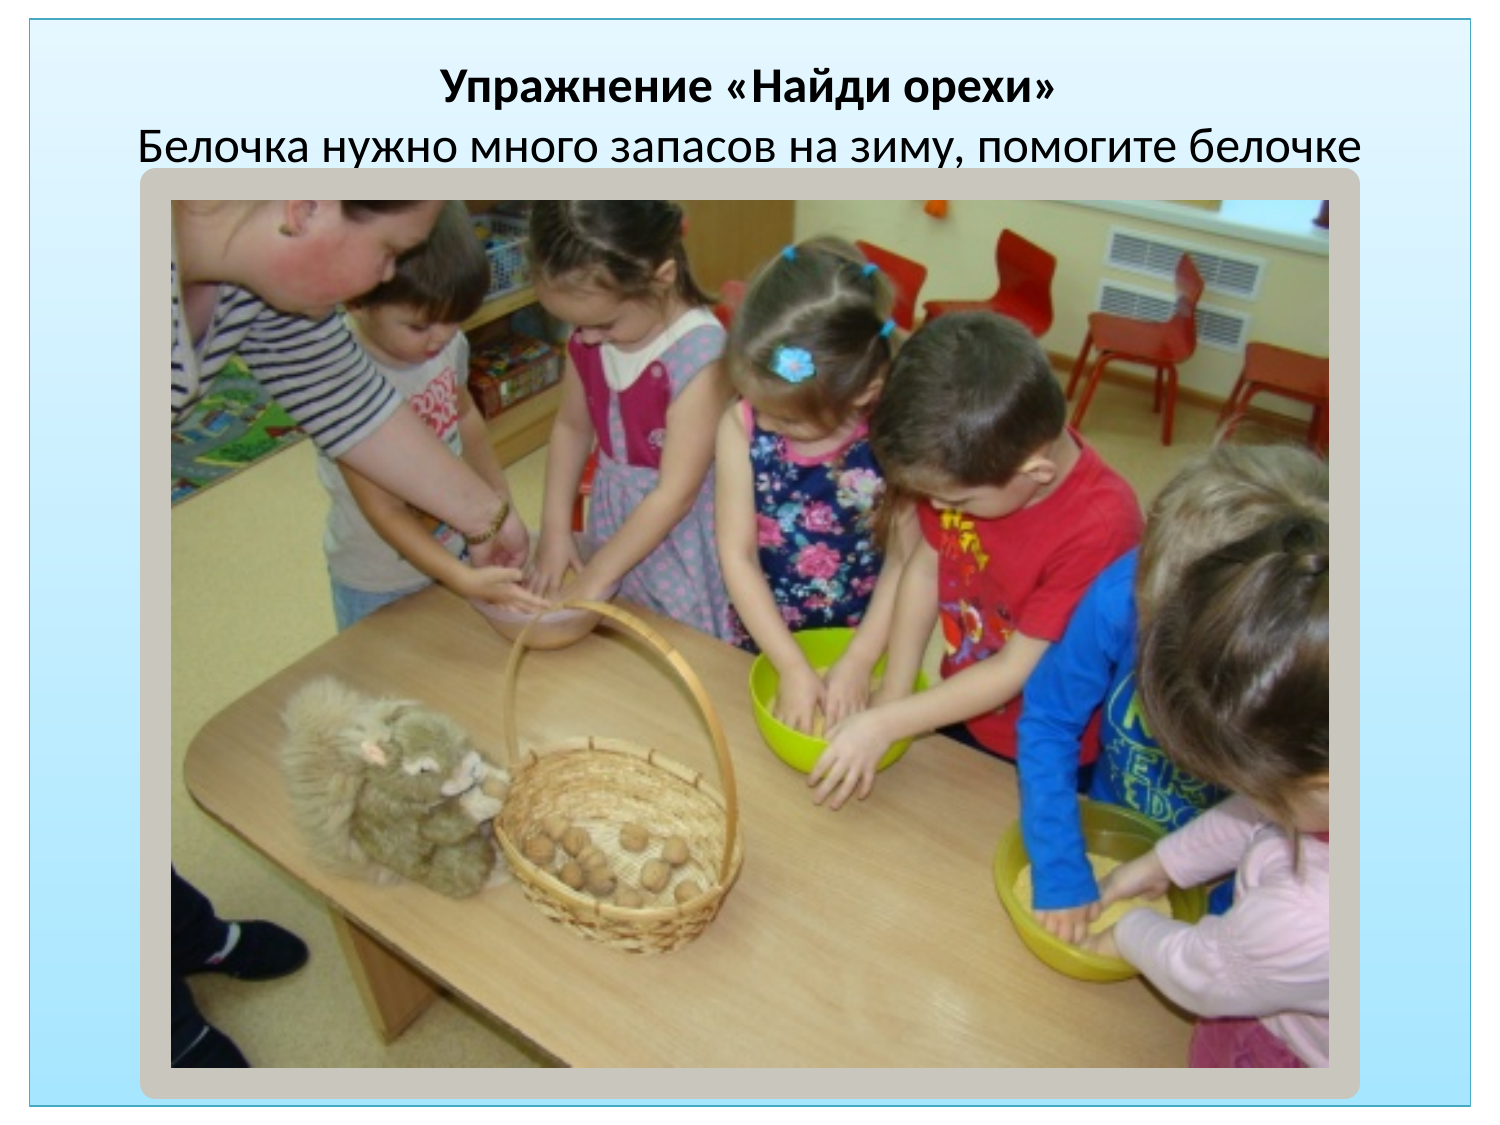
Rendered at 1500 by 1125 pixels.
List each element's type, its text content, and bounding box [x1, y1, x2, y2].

text_box [29, 19, 1471, 1106]
picture [171, 199, 1329, 1068]
title Упражнение «Найди орехи» Белочка нужно много запасов на зиму, помогите белочке отыскать орешки. Дети ищут орехи руками в емкости с крупой. [75, 45, 1425, 233]
